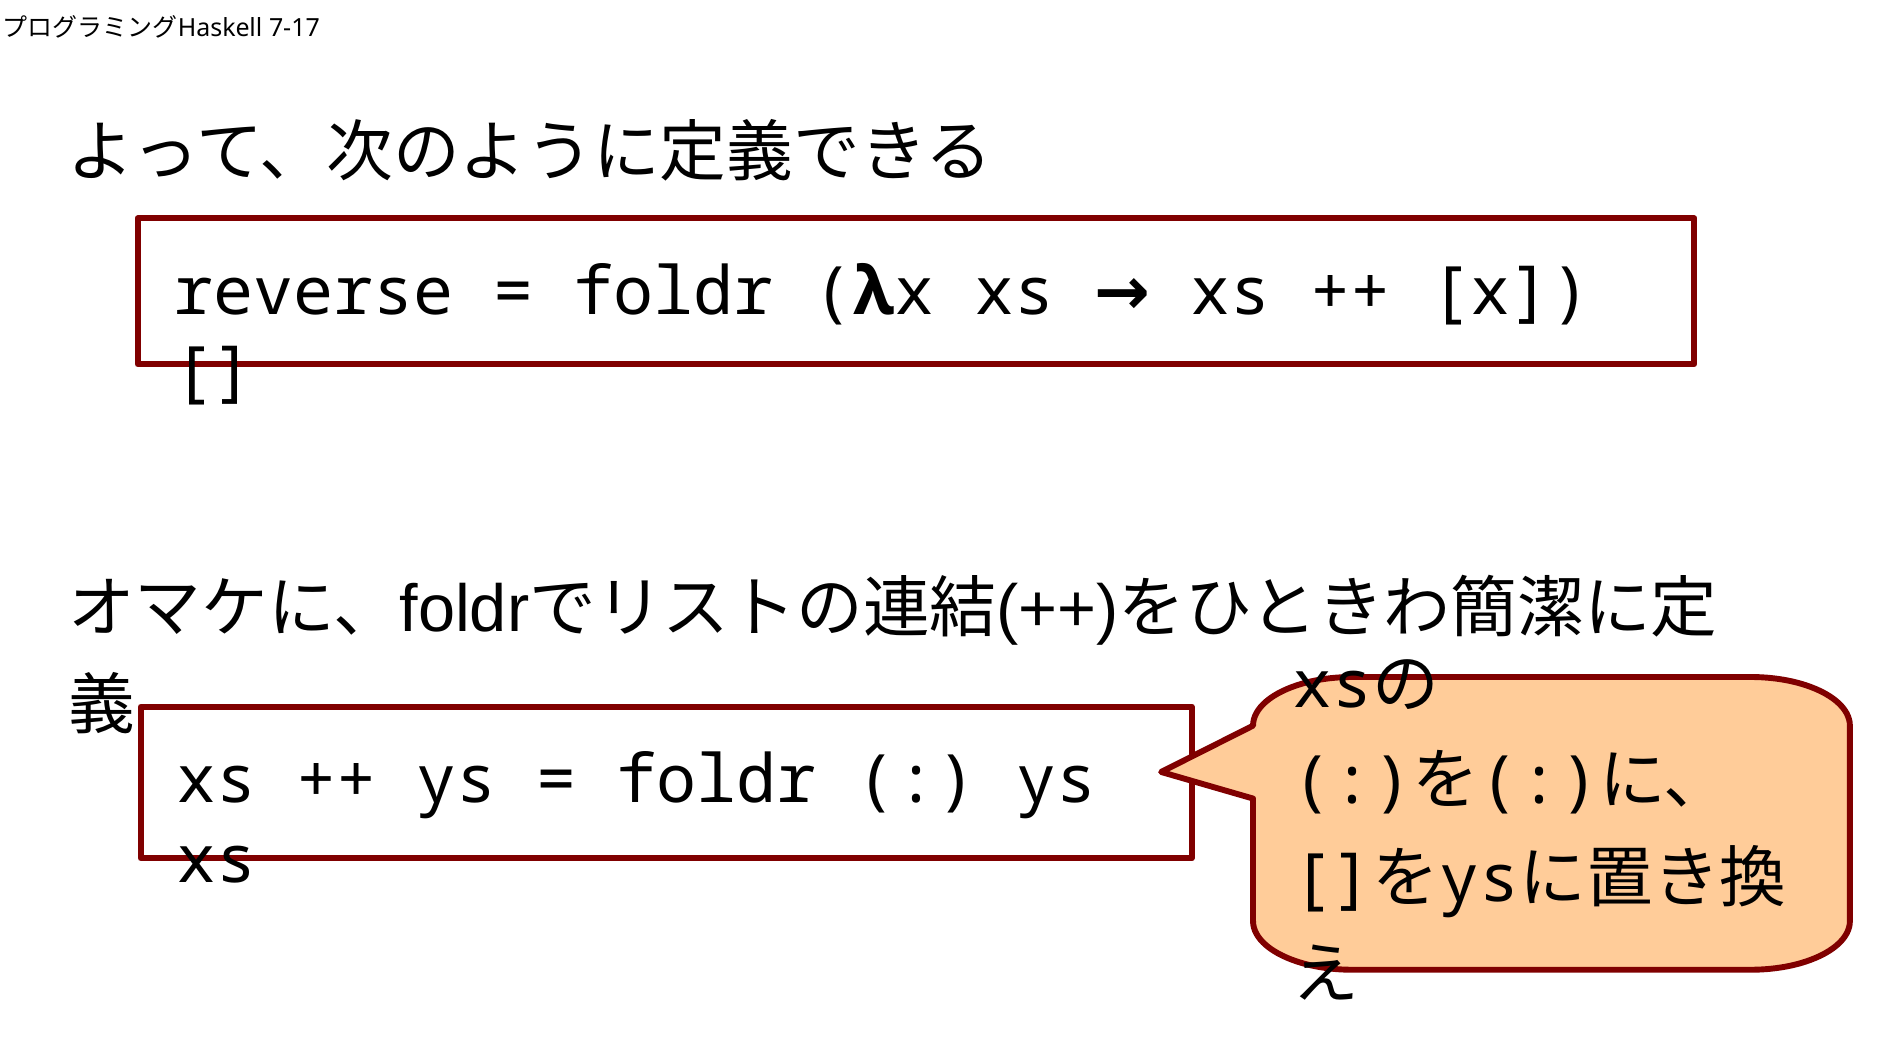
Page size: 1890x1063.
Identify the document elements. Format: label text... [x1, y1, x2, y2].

list オマケに、foldrでリストの連結(++)をひときわ簡潔に定義 [65, 551, 1766, 632]
text_box reverse = foldr (λx xs → xs ++ [x]) [] [137, 218, 1695, 365]
text_box xs ++ ys = foldr (:) ys xs [140, 706, 1192, 859]
text_box xsの (:)を(:)に、 []をysに置き換え [1161, 677, 1850, 970]
list よって、次のように定義できる [65, 95, 1766, 170]
